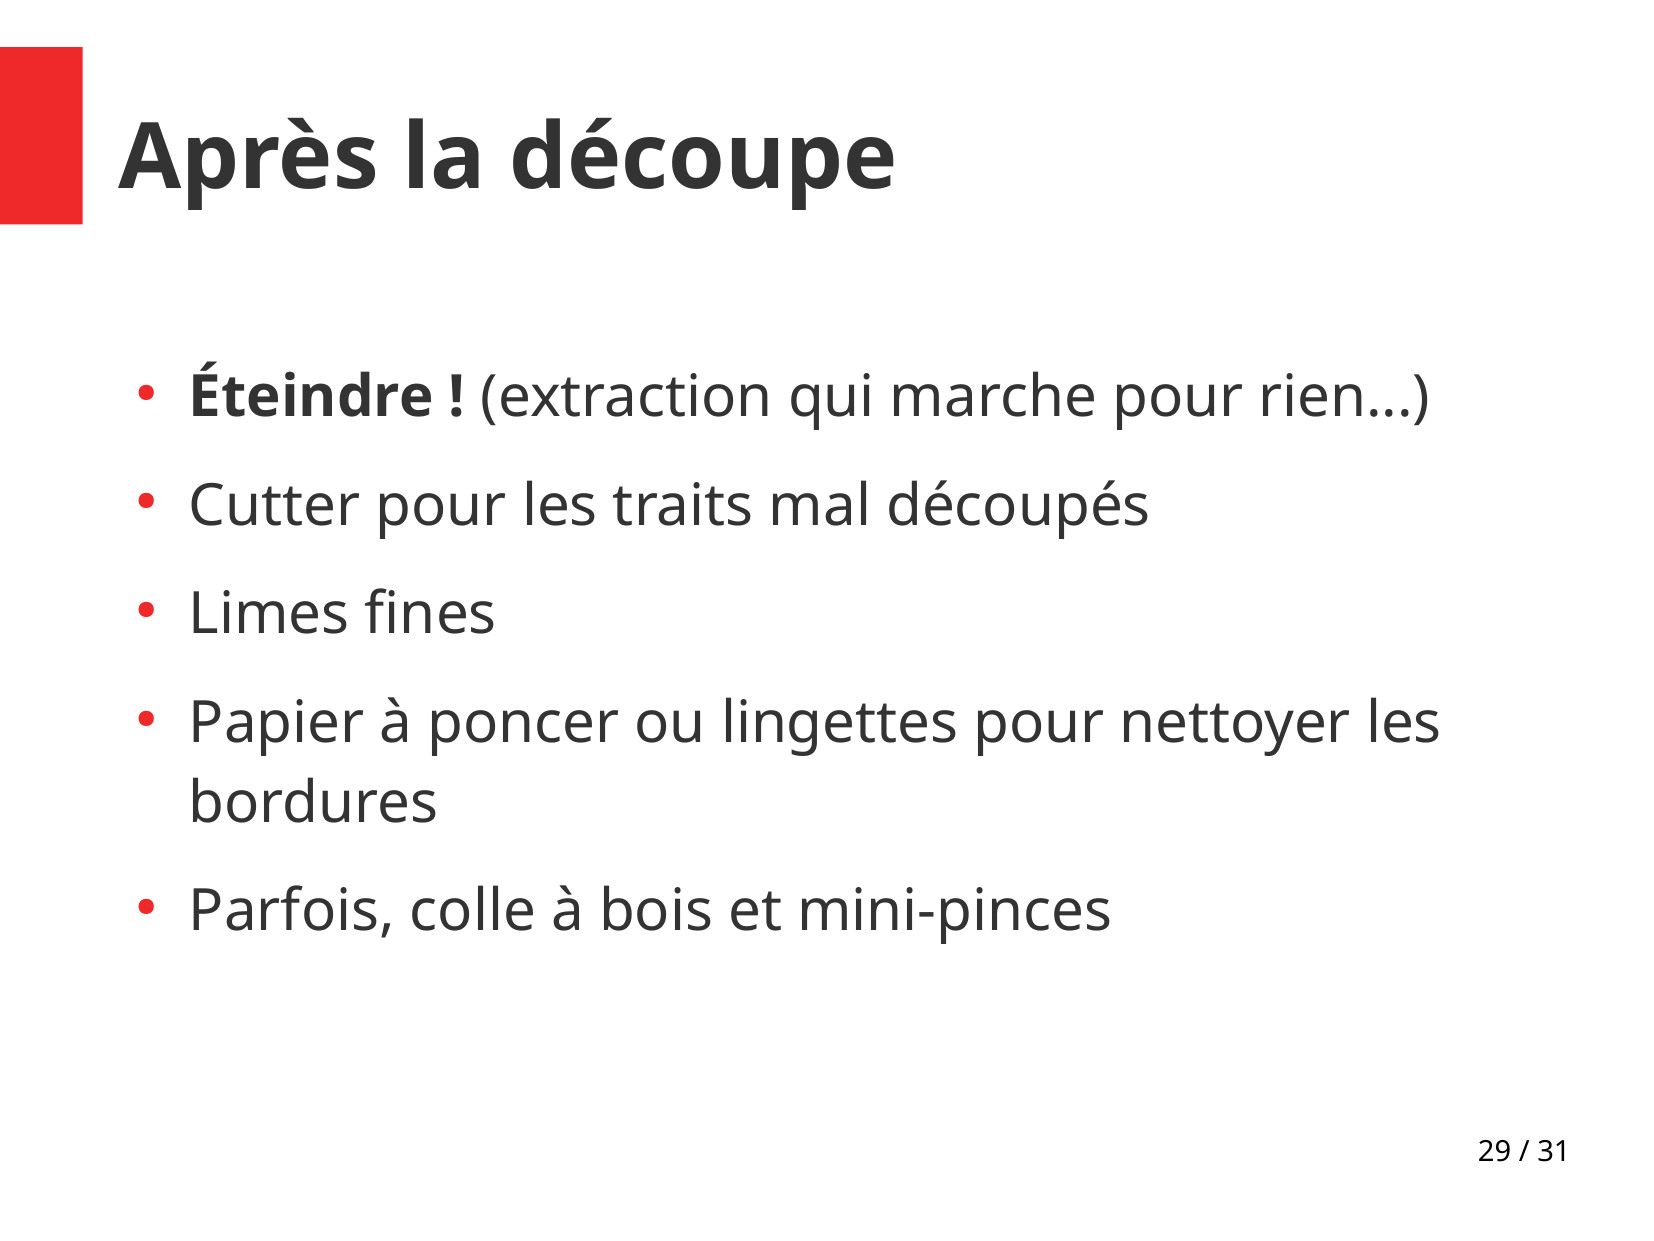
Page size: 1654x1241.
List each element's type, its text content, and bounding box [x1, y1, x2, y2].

title Après la découpe [118, 49, 1571, 257]
list Éteindre ! (extraction qui marche pour rien...) Cutter pour les traits mal découpés Limes fines Papier à poncer ou lingettes pour nettoyer les bordures Parfois, colle à bois et mini-pinces [118, 354, 1536, 1074]
